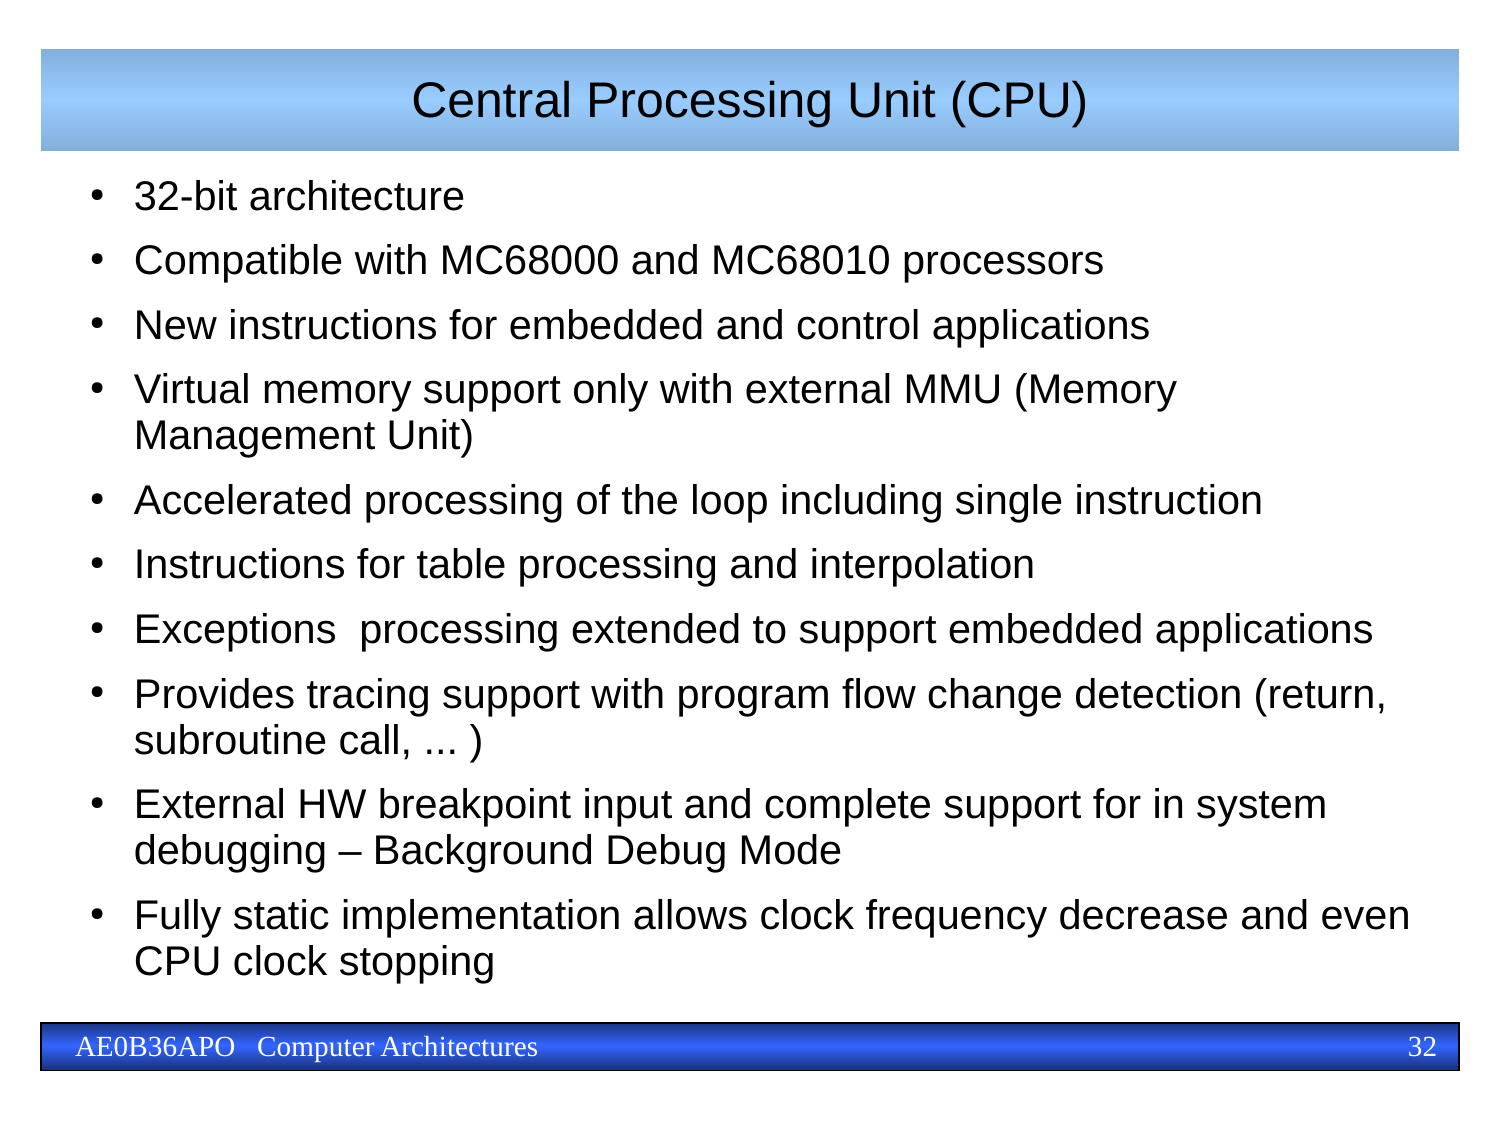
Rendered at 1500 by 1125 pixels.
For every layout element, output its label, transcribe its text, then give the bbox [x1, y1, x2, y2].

list 32-bit architecture Compatible with MC68000 and MC68010 processors New instructions for embedded and control applications Virtual memory support only with external MMU (Memory Management Unit) Accelerated processing of the loop including single instruction Instructions for table processing and interpolation Exceptions processing extended to support embedded applications Provides tracing support with program flow change detection (return, subroutine call, ... ) External HW breakpoint input and complete support for in system debugging – Background Debug Mode Fully static implementation allows clock frequency decrease and even CPU clock stopping [75, 172, 1426, 1000]
title Central Processing Unit (CPU) [41, 49, 1459, 151]
